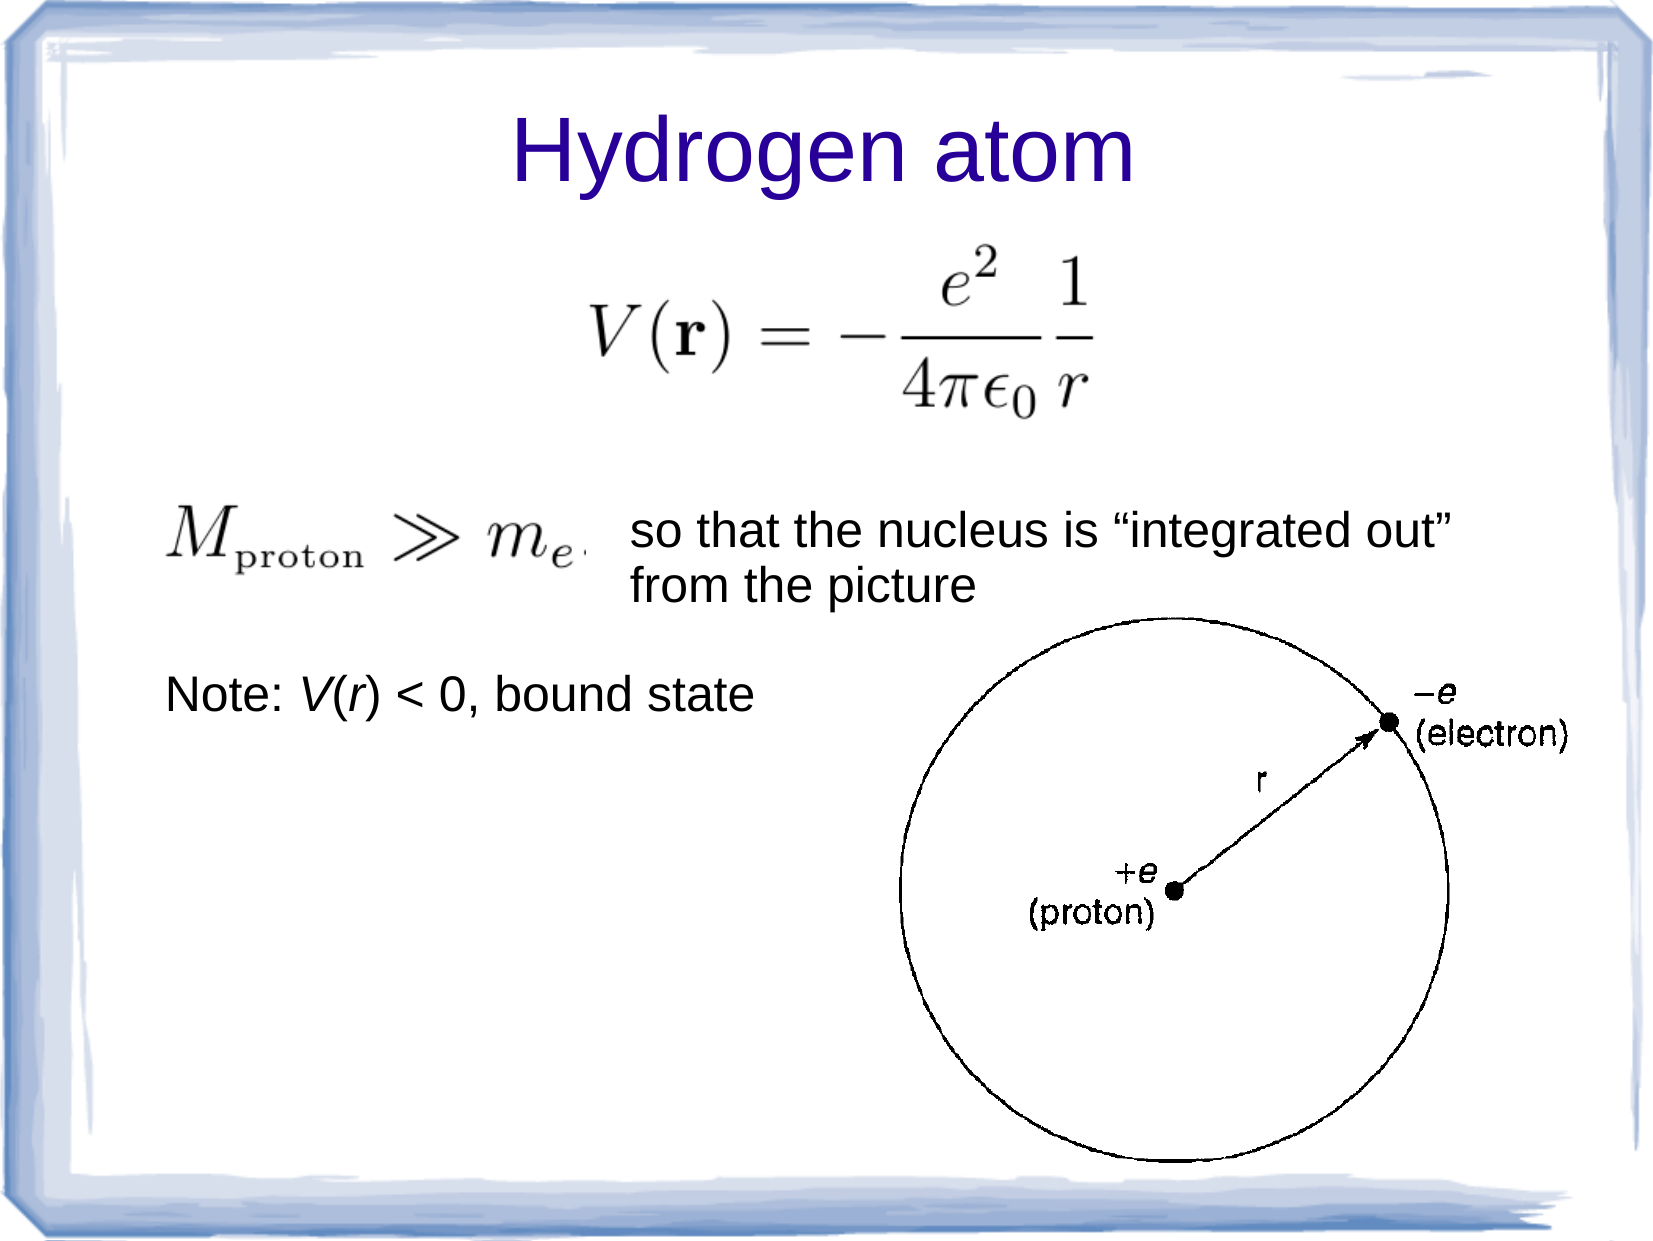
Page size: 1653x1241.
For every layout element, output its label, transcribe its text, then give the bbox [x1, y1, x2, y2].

title Hydrogen atom [82, 49, 1567, 253]
text_box Note: V(r) < 0, bound state [150, 660, 811, 751]
text_box so that the nucleus is “integrated out” from the picture [615, 495, 1576, 622]
picture [0, 0, 1653, 1241]
